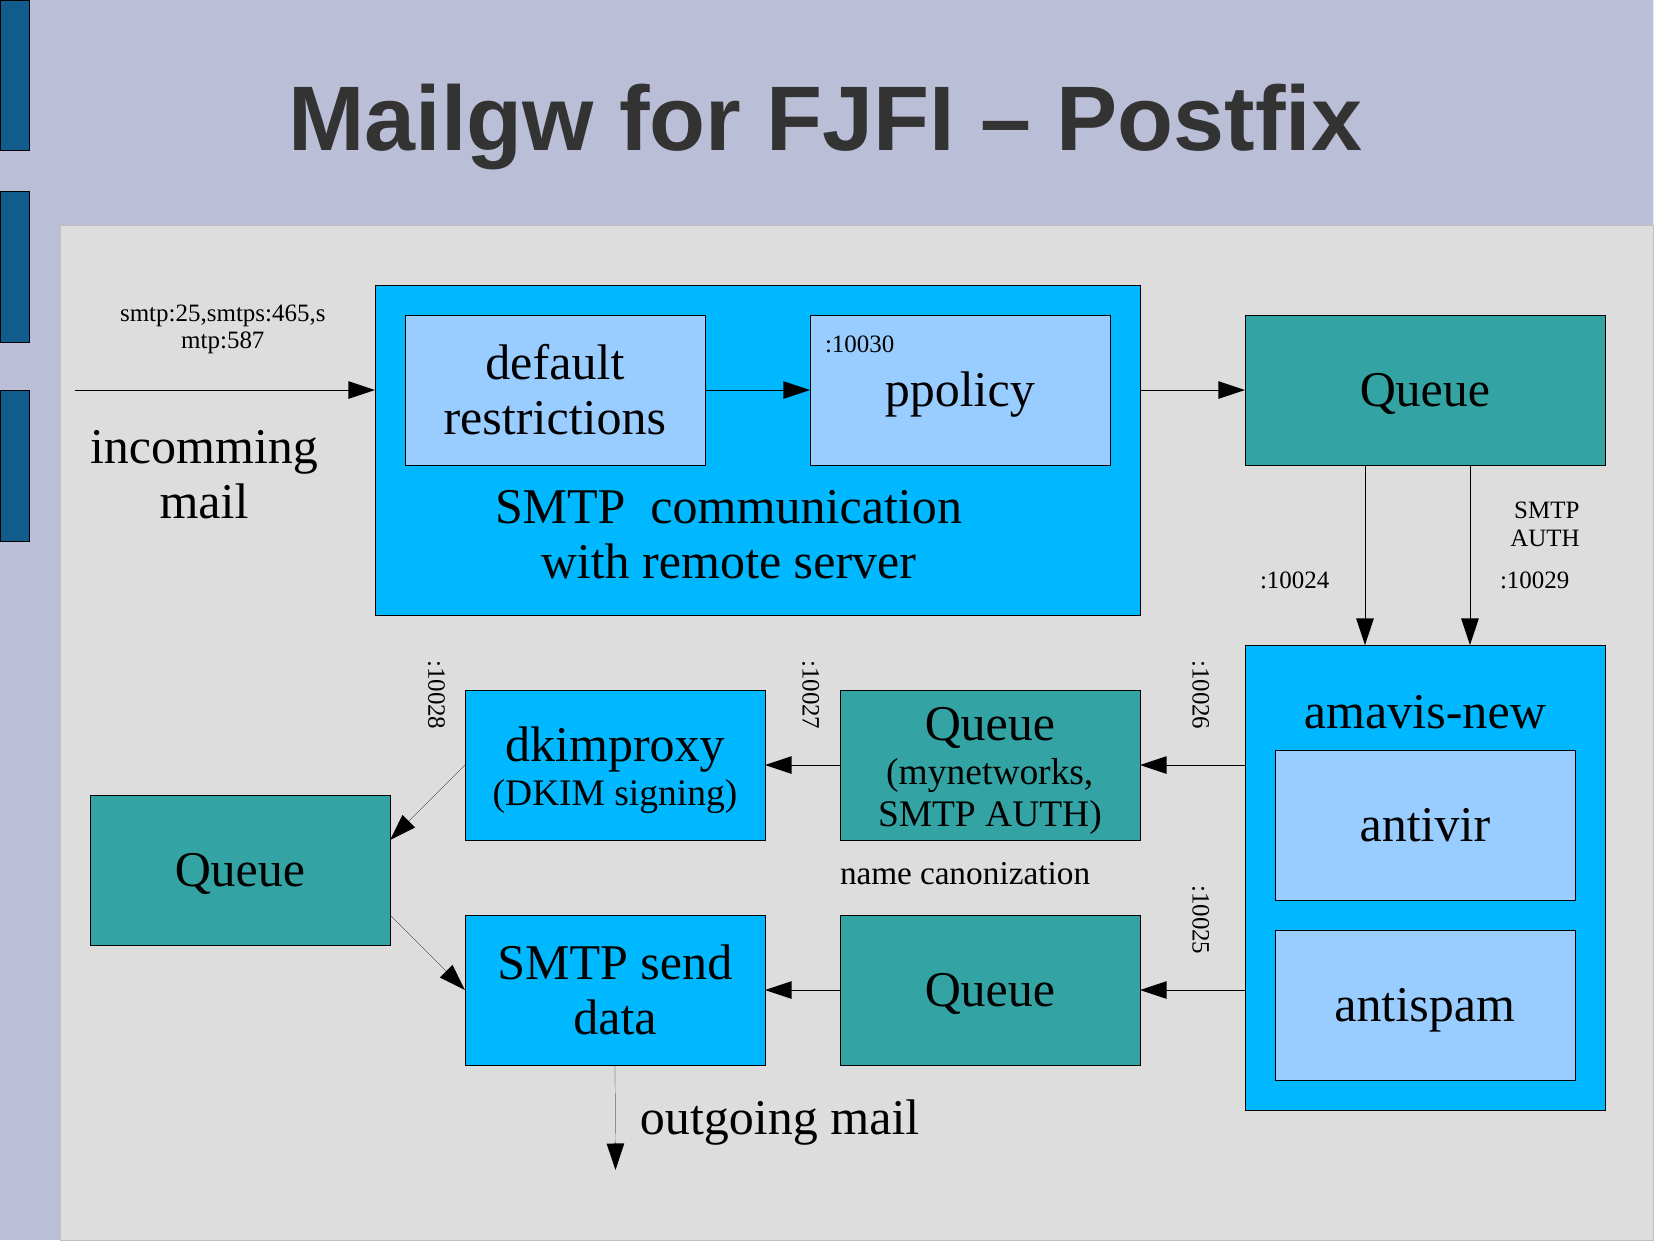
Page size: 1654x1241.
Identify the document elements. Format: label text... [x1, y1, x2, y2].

text_box default restrictions [405, 315, 706, 466]
text_box antivir [1275, 750, 1576, 901]
text_box dkimproxy (DKIM signing) [465, 690, 766, 841]
text_box antispam [1275, 930, 1576, 1081]
text_box :10027 [794, 660, 826, 751]
text_box :10025 [1184, 885, 1216, 976]
text_box :10029 [1500, 566, 1591, 598]
text_box Queue [1245, 315, 1606, 466]
text_box :10026 [1184, 660, 1216, 751]
text_box incomming mail [90, 418, 346, 541]
text_box :10024 [1260, 566, 1351, 598]
text_box :10028 [420, 660, 451, 751]
text_box Queue [840, 915, 1141, 1066]
text_box name canonization [840, 855, 1135, 896]
text_box :10030 [825, 330, 916, 361]
text_box [375, 285, 1141, 616]
text_box Queue (mynetworks, SMTP AUTH) [840, 690, 1141, 841]
title Mailgw for FJFI – Postfix [120, 15, 1533, 223]
text_box amavis-new [1245, 645, 1606, 1111]
text_box SMTP communication with remote server [495, 478, 1021, 601]
text_box ppolicy [810, 315, 1111, 466]
text_box Queue [90, 795, 391, 946]
text_box smtp:25,smtps:465,smtp:587 [120, 298, 346, 361]
text_box SMTP send data [465, 915, 766, 1066]
text_box SMTP AUTH [1500, 493, 1591, 556]
